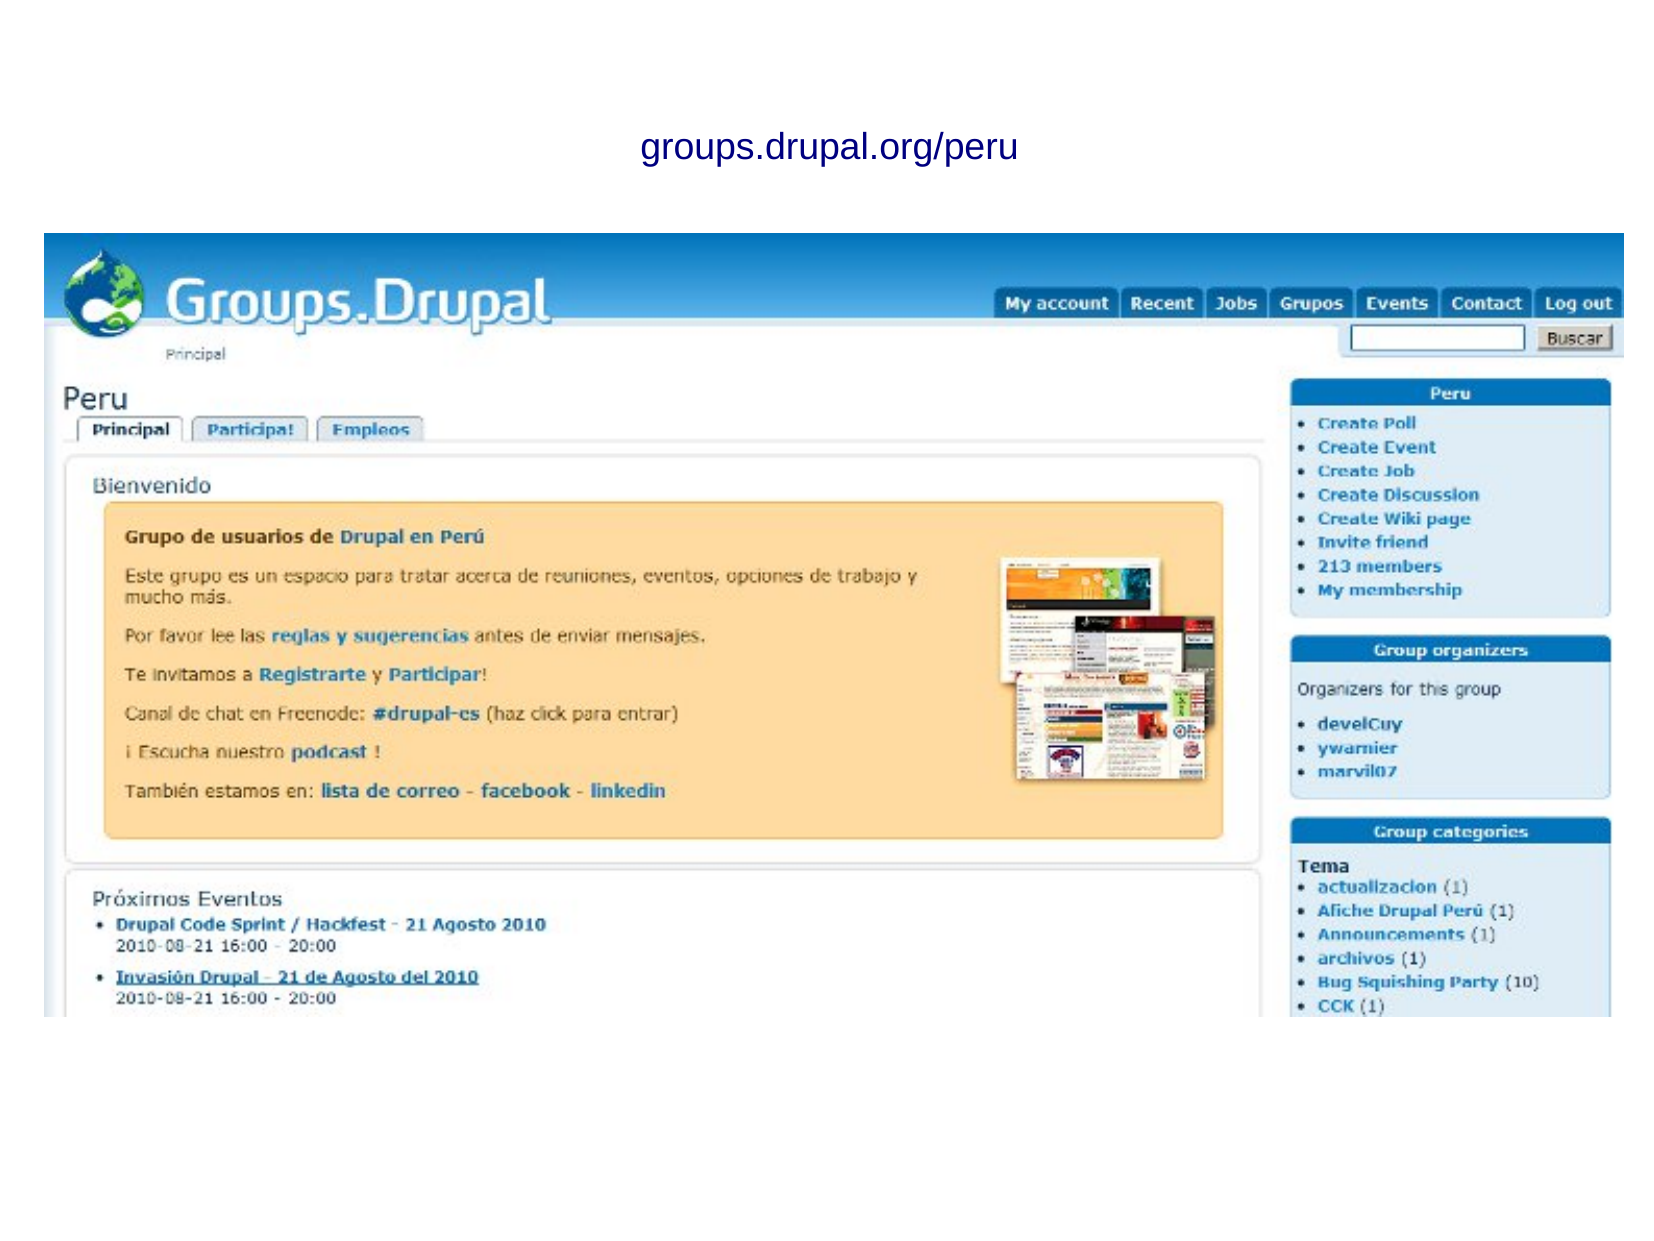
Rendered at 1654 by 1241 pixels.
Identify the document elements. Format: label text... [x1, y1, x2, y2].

text_box groups.drupal.org/peru [625, 118, 1034, 176]
picture [44, 233, 1624, 1017]
